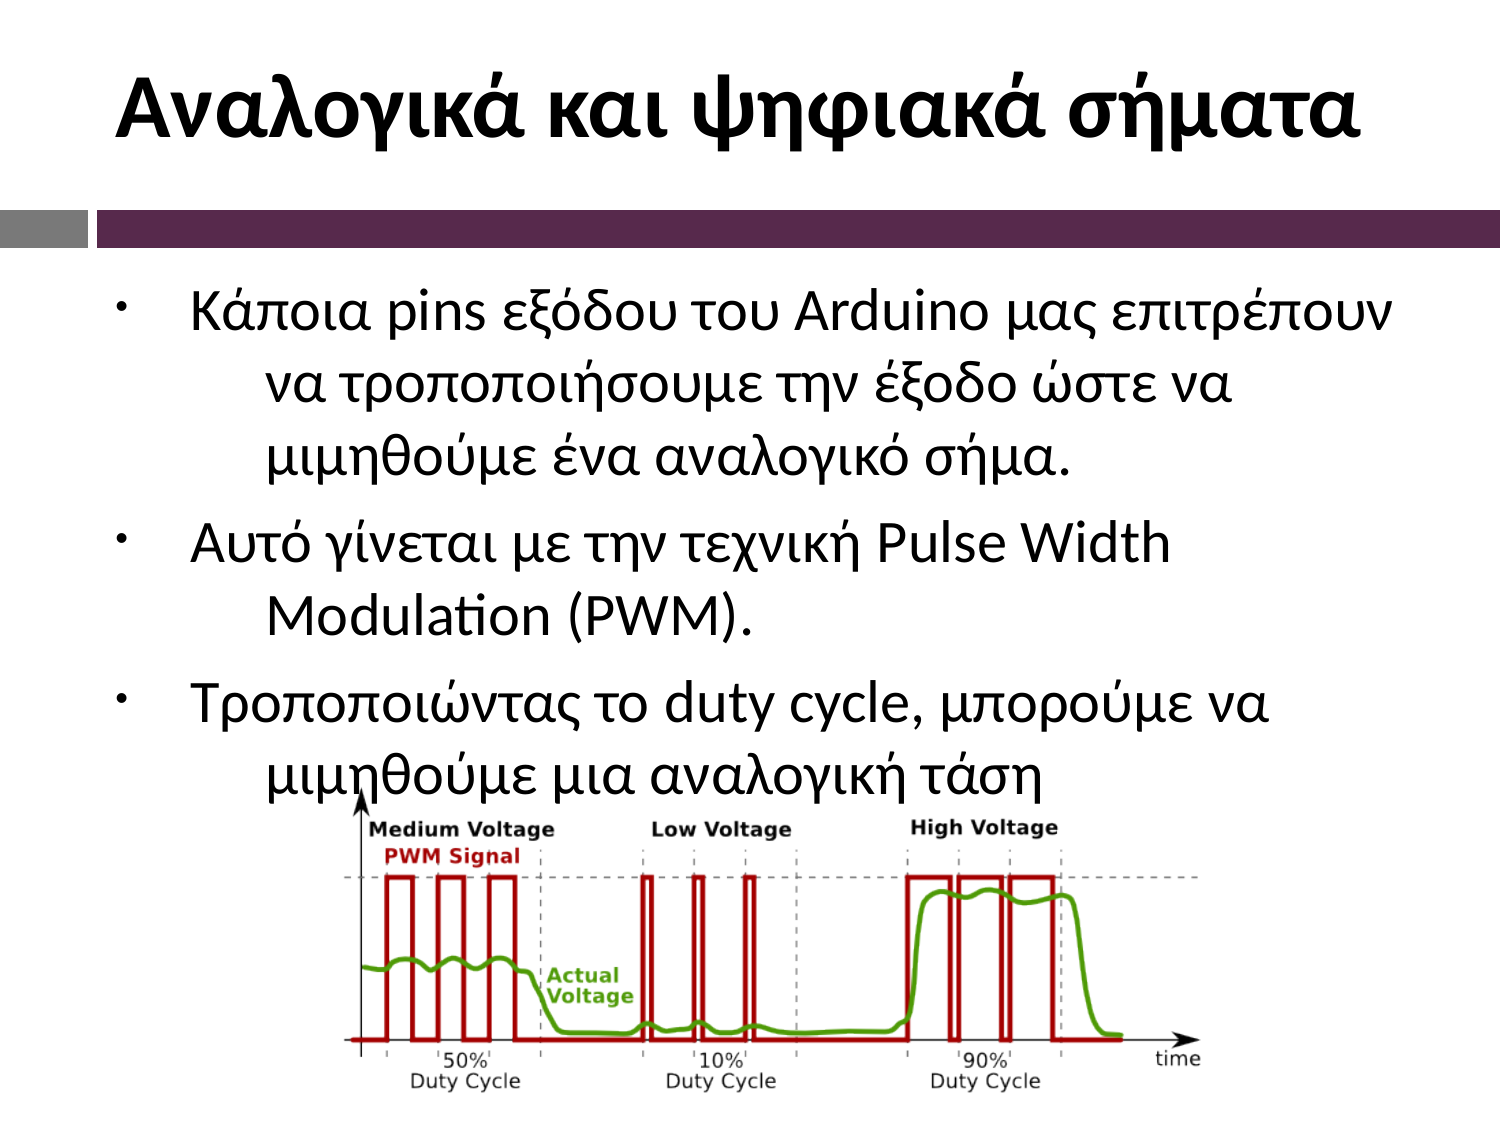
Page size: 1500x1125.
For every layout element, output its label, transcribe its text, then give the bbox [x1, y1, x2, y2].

list Κάποια pins εξόδου του Arduino μας επιτρέπουν να τροποποιήσουμε την έξοδο ώστε να μιμηθούμε ένα αναλογικό σήμα. Αυτό γίνεται με την τεχνική Pulse Width Modulation (PWM). Τροποποιώντας το duty cycle, μπορούμε να μιμηθούμε μια αναλογική τάση [100, 262, 1438, 1000]
picture [335, 781, 1209, 1101]
title Αναλογικά και ψηφιακά σήματα [100, 19, 1438, 182]
